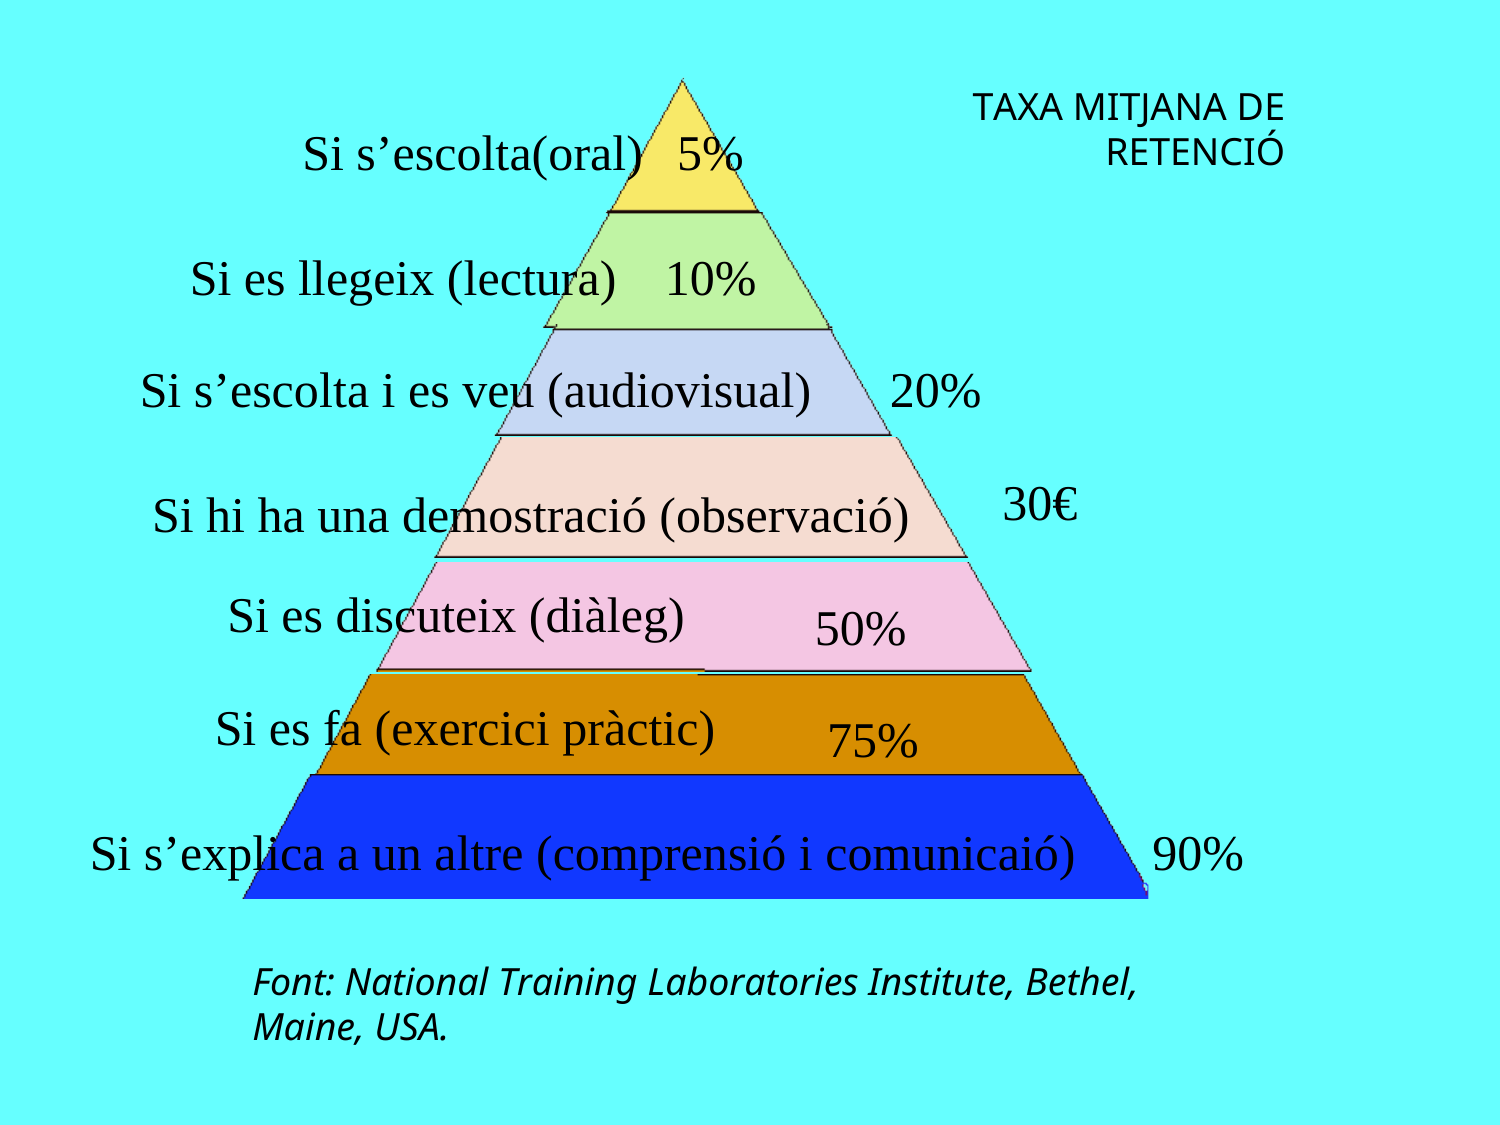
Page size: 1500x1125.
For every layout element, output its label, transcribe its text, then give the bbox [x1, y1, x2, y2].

picture [450, 426, 971, 436]
text_box Si s’explica a un altre (comprensió i comunicaió) [74, 812, 1137, 888]
text_box 20% [875, 349, 1013, 426]
text_box 30€ [987, 462, 1113, 538]
text_box 75% [812, 699, 938, 776]
text_box 5% [662, 112, 801, 188]
text_box 50% [799, 587, 963, 663]
text_box Si es llegeix (lectura) [174, 237, 638, 349]
picture [225, 888, 1157, 899]
picture [575, 62, 789, 112]
text_box Si s’escolta(oral) [287, 112, 662, 188]
text_box Si hi ha una demostració (observació) [137, 474, 938, 551]
text_box Si es discuteix (diàleg) [212, 574, 963, 651]
picture [225, 674, 1157, 812]
text_box Si s’escolta i es veu (audiovisual) [125, 349, 875, 426]
text_box Si es fa (exercici pràctic) [200, 687, 938, 763]
text_box Font: National Training Laboratories Institute, Bethel, Maine, USA. [237, 949, 1238, 1056]
text_box 90% [1137, 812, 1313, 888]
picture [362, 562, 1069, 672]
text_box 10% [650, 237, 788, 313]
picture [487, 188, 971, 349]
text_box TAXA MITJANA DE RETENCIÓ [875, 74, 1301, 181]
picture [399, 437, 991, 558]
